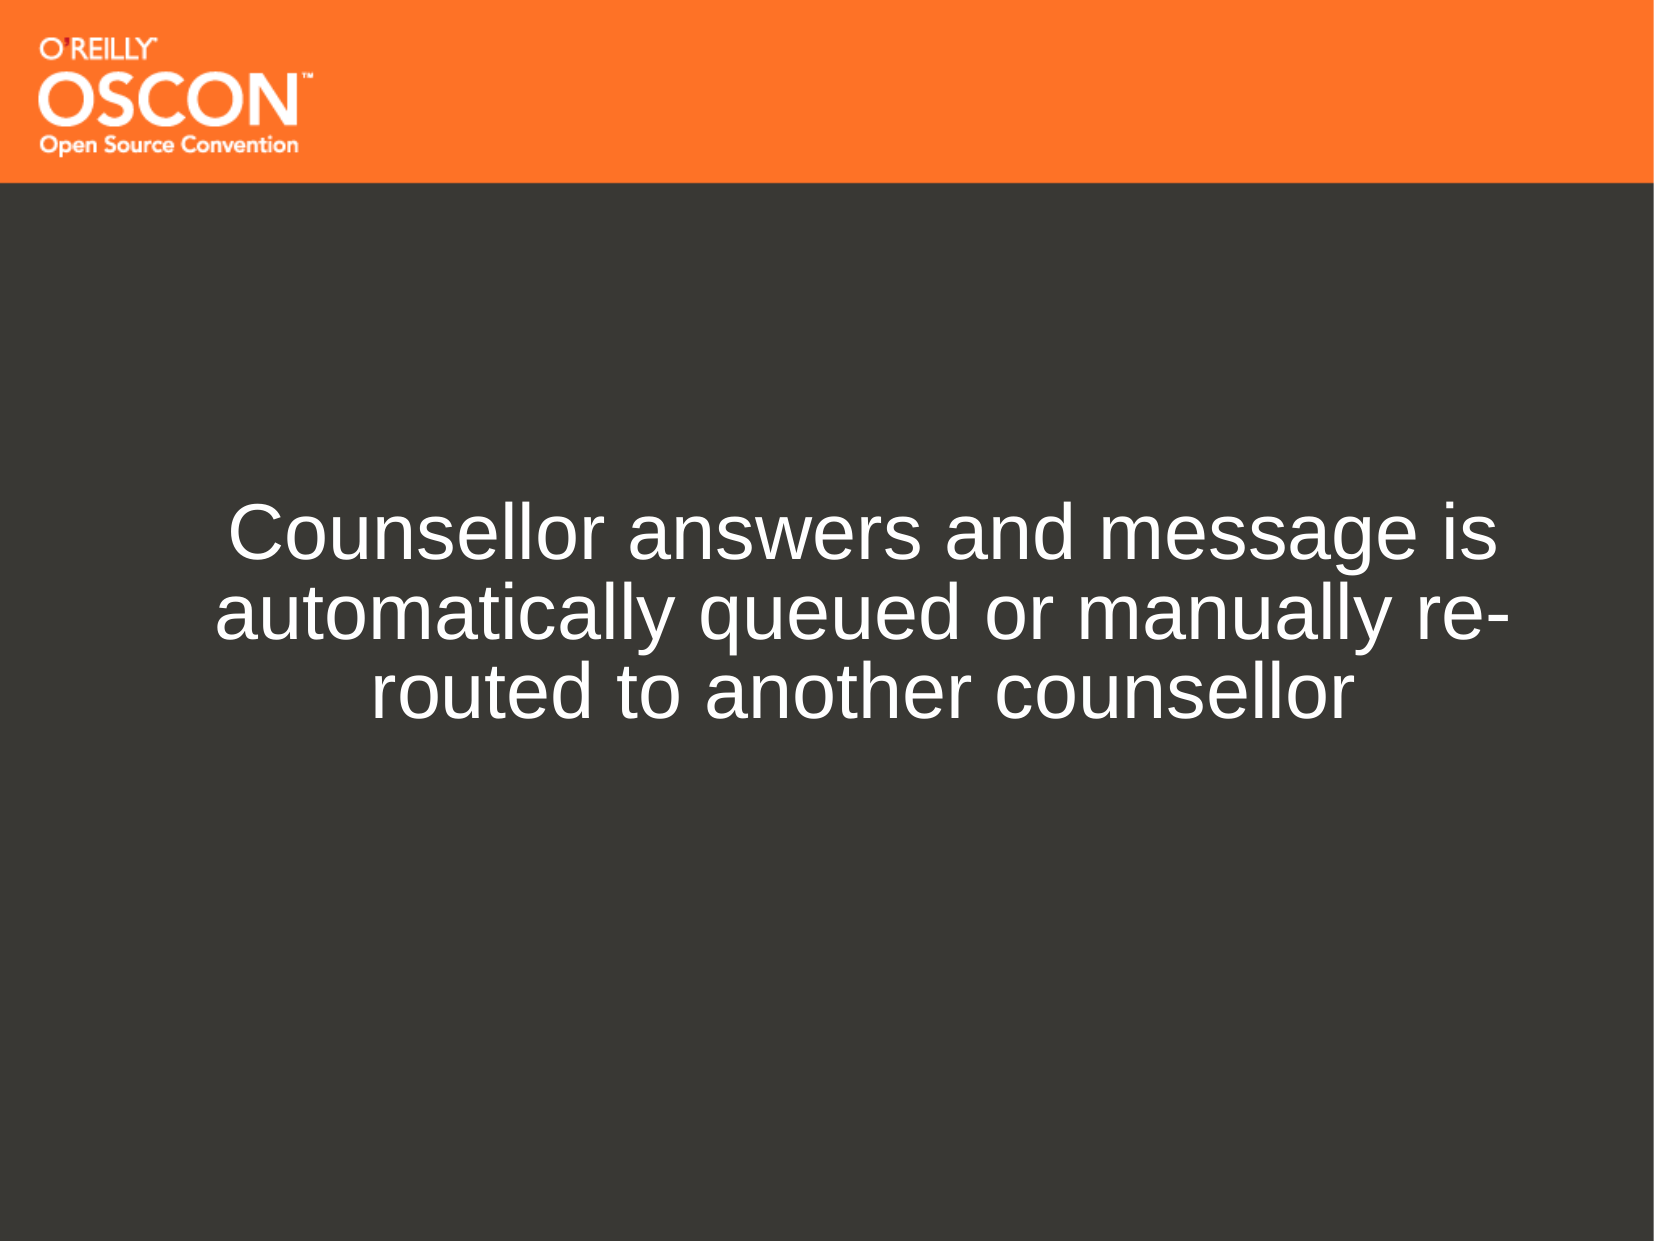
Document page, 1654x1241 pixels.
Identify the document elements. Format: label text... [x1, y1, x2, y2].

title [356, 31, 1624, 187]
picture [0, 0, 1654, 1241]
list Counsellor answers and message is automatically queued or manually re-routed to another counsellor [37, 219, 1628, 1218]
